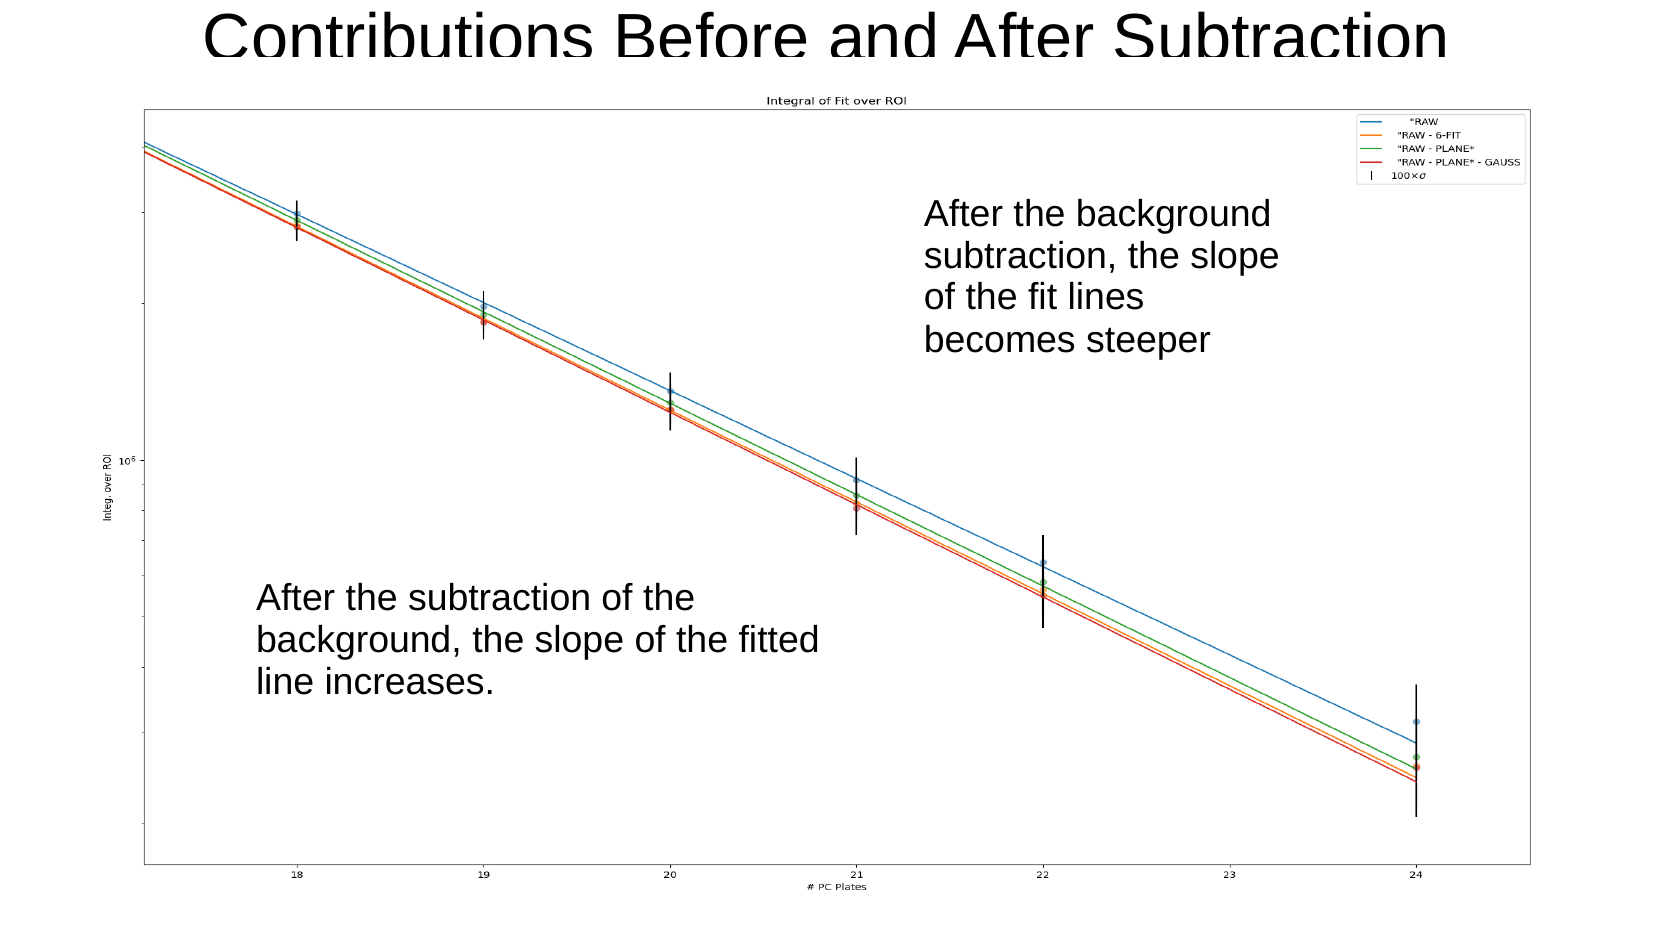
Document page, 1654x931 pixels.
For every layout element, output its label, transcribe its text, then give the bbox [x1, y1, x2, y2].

text_box After the subtraction of the background, the slope of the fitted line increases. [241, 568, 851, 710]
text_box After the background subtraction, the slope of the fit lines becomes steeper [909, 184, 1318, 386]
title Contributions Before and After Subtraction [82, 0, 1571, 57]
picture [62, 57, 1586, 931]
